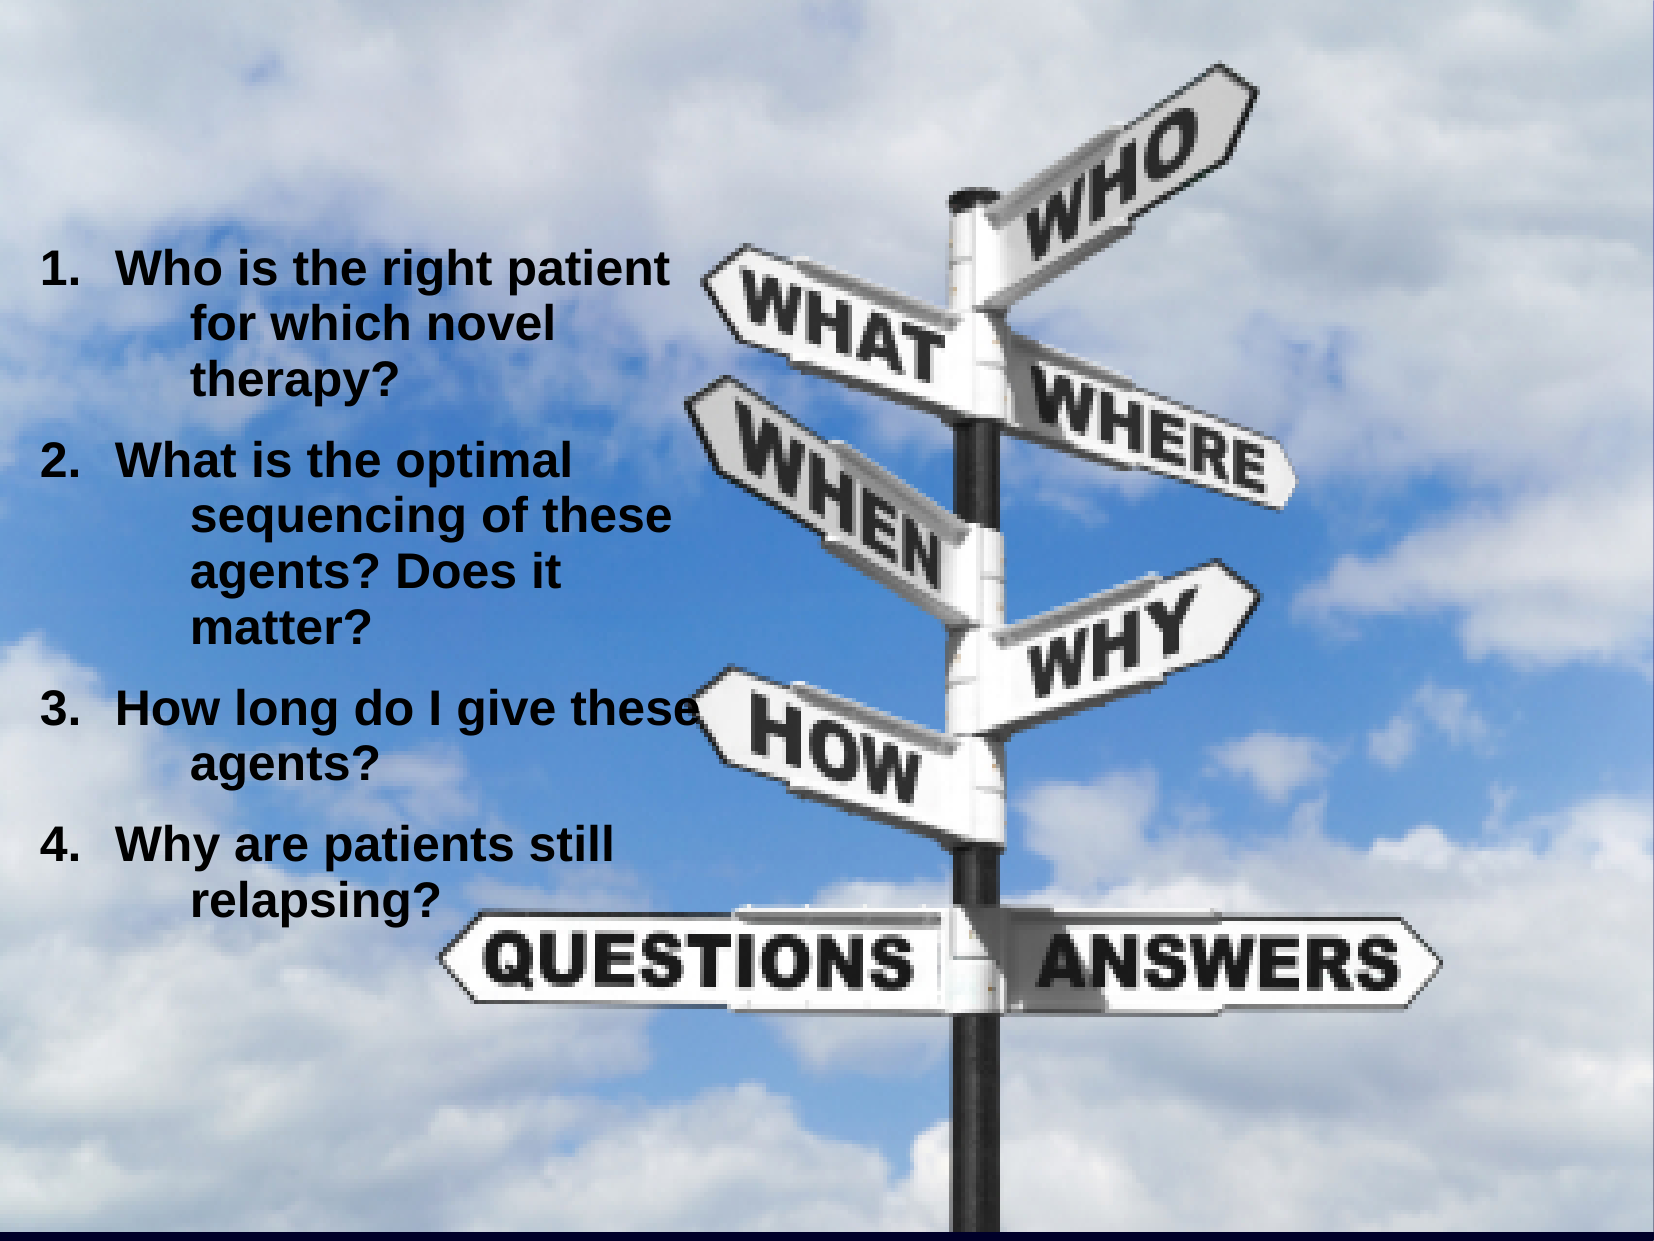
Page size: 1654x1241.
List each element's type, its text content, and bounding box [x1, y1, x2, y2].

picture [0, 0, 1654, 1232]
text_box Who is the right patient for which novel therapy? What is the optimal sequencing of these agents? Does it matter? How long do I give these agents? Why are patients still relapsing? [25, 232, 739, 936]
